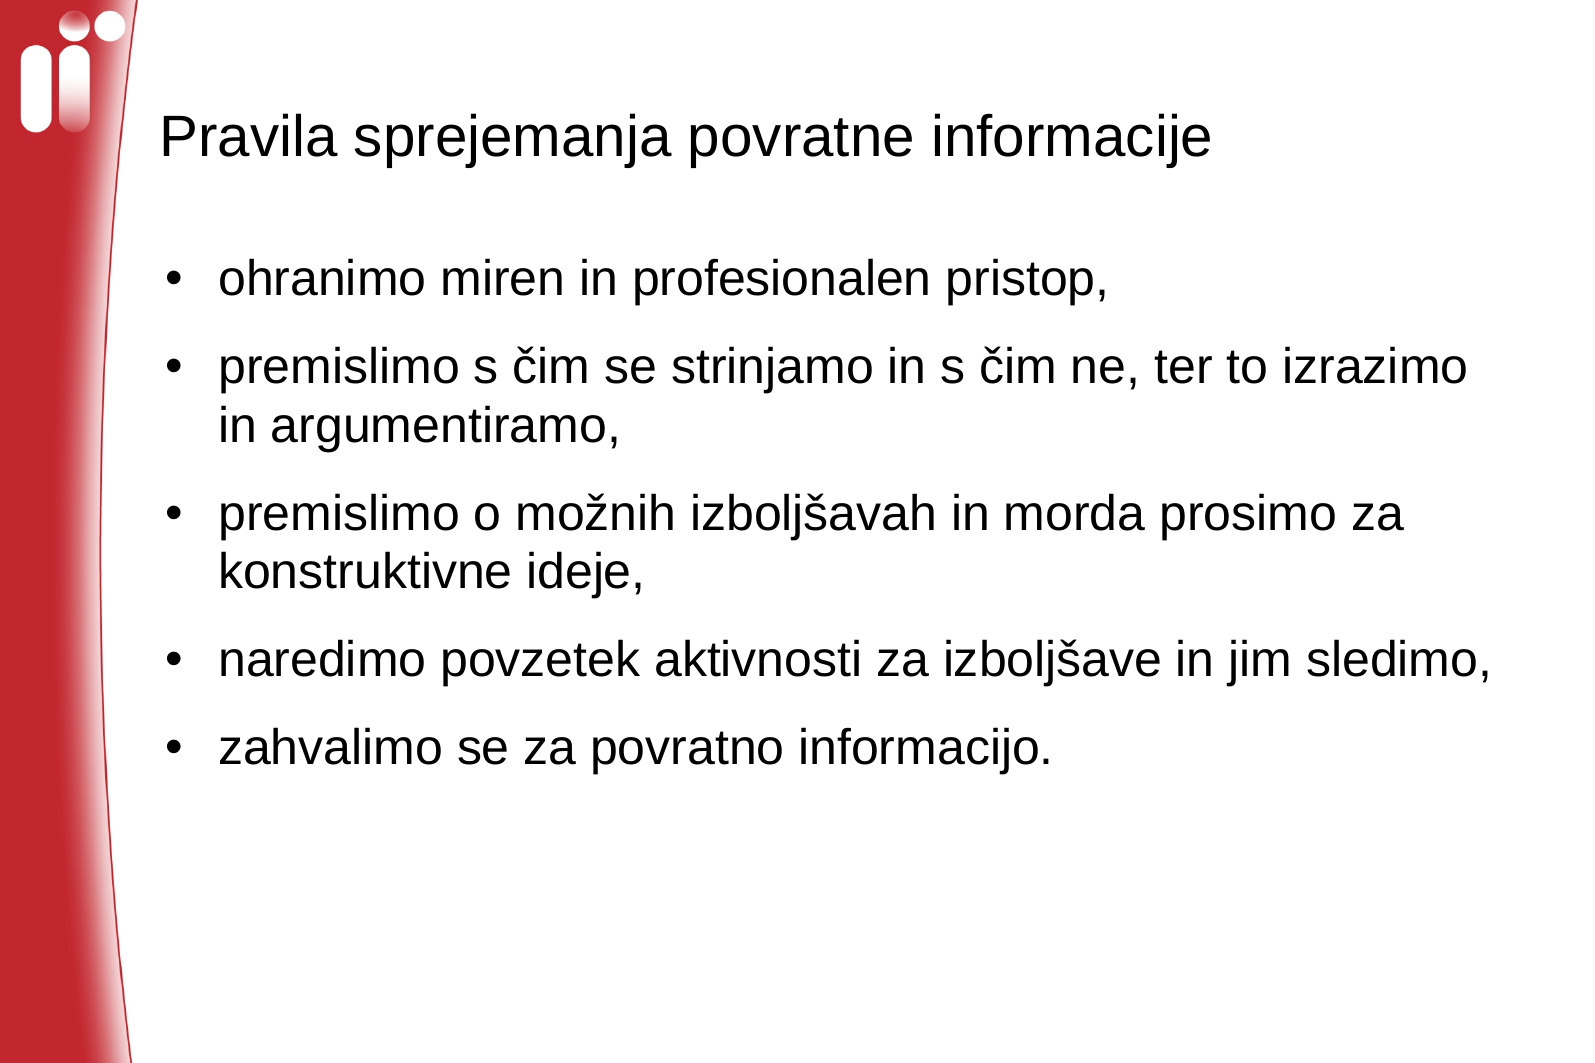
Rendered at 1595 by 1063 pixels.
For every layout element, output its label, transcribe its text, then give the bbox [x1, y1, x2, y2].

picture [0, 0, 1414, 1063]
list ohranimo miren in profesionalen pristop, premislimo s čim se strinjamo in s čim ne, ter to izrazimo in argumentiramo, premislimo o možnih izboljšavah in morda prosimo za konstruktivne ideje, naredimo povzetek aktivnosti za izboljšave in jim sledimo, zahvalimo se za povratno informacijo. [147, 248, 1515, 1063]
title Pravila sprejemanja povratne informacije [159, 22, 1515, 248]
